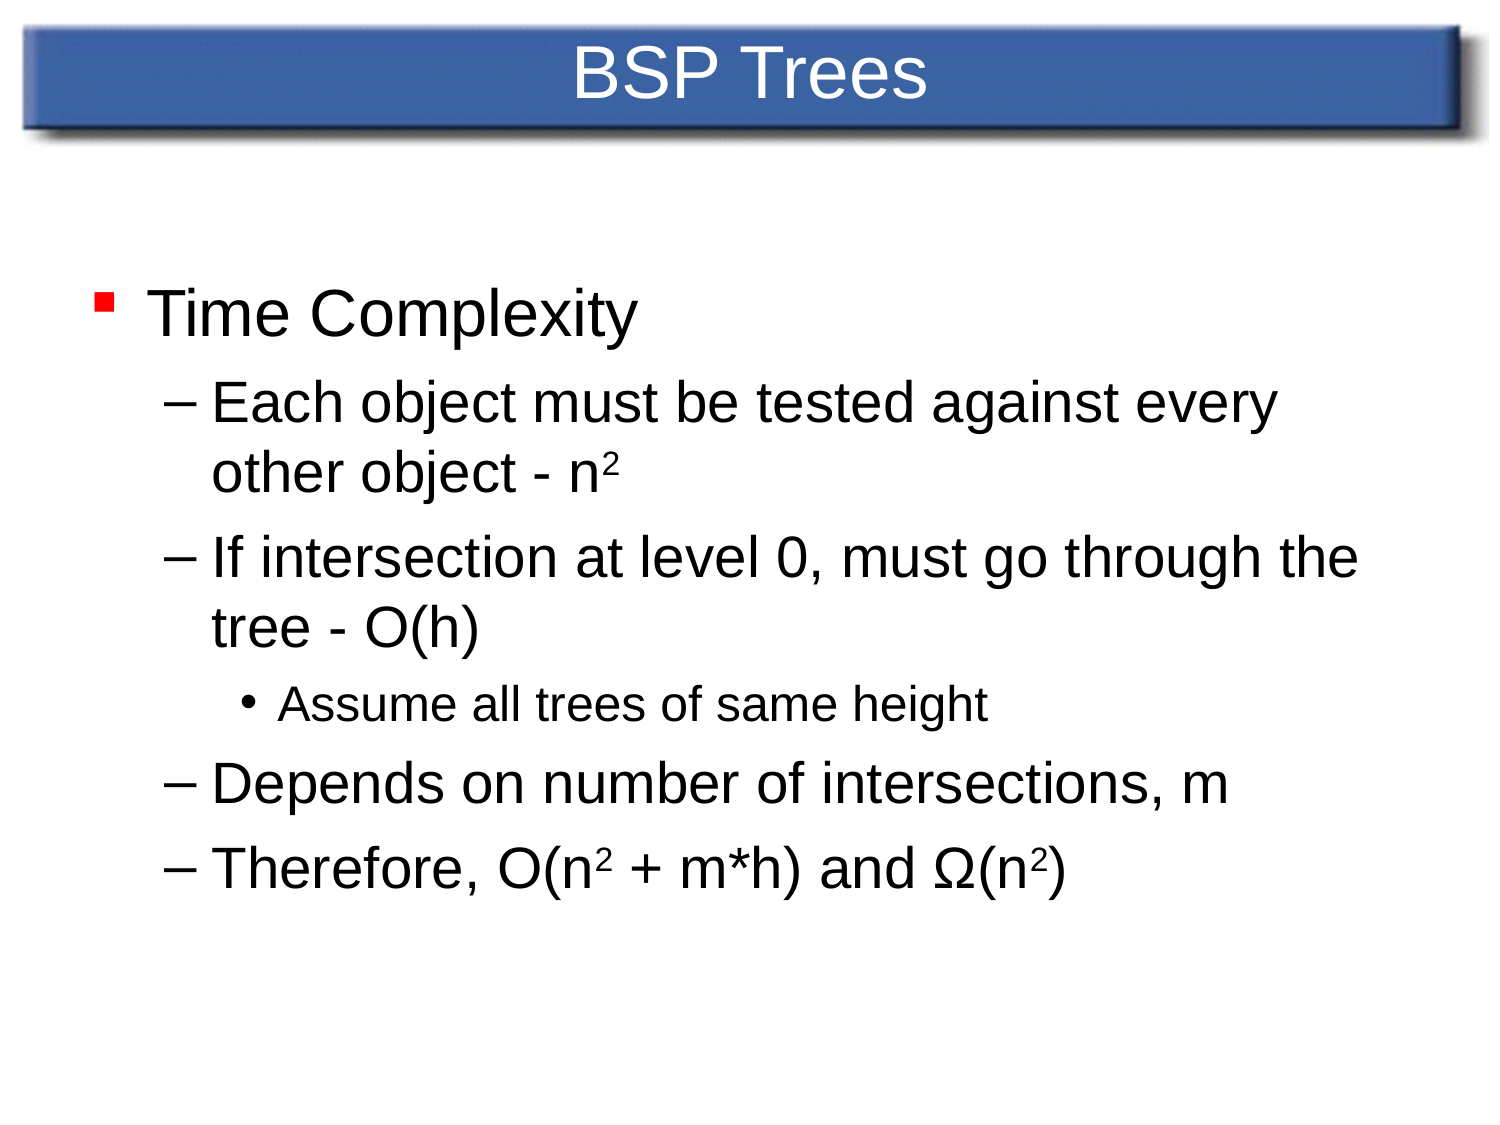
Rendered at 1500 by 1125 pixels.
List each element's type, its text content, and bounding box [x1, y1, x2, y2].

list Time Complexity Each object must be tested against every other object - n2 If intersection at level 0, must go through the tree - O(h) Assume all trees of same height Depends on number of intersections, m Therefore, O(n2 + m*h) and Ω(n2) [75, 262, 1426, 1006]
picture [21, 22, 1489, 149]
title BSP Trees [75, 0, 1426, 138]
